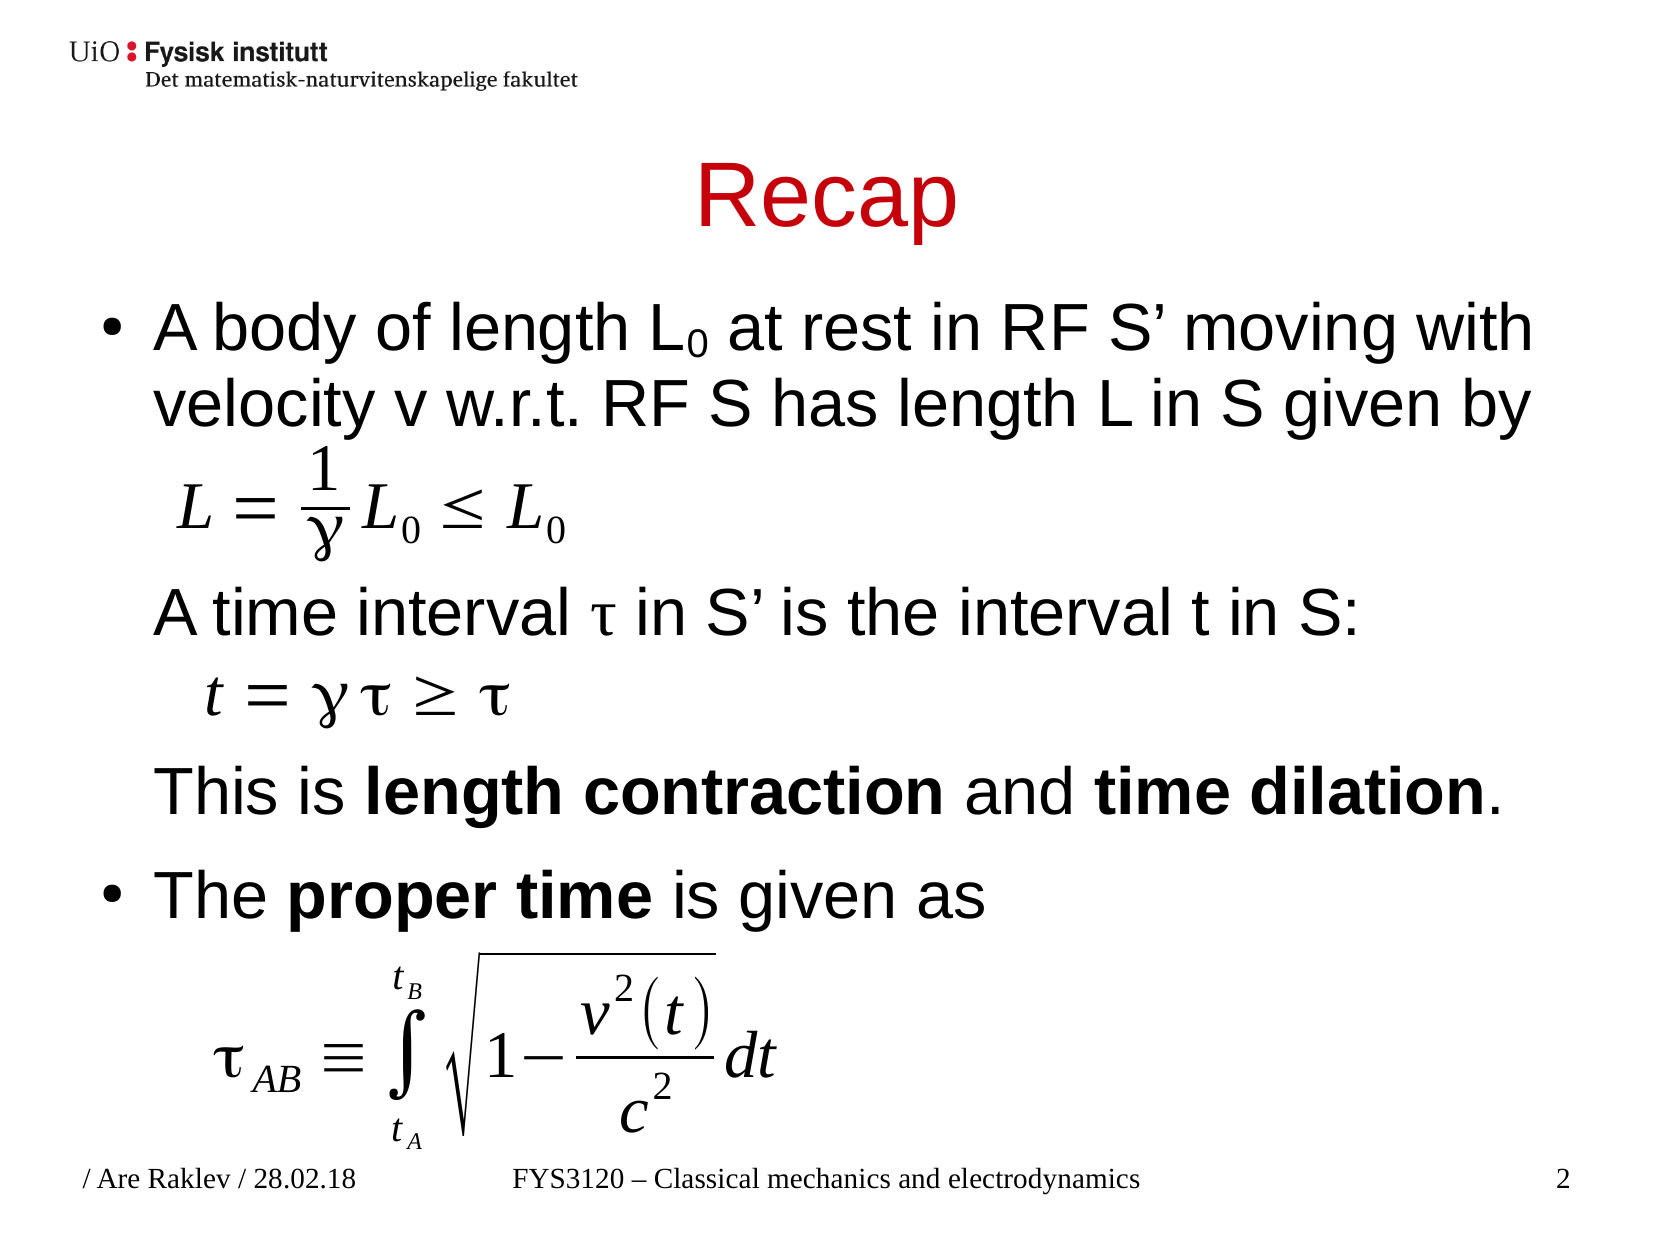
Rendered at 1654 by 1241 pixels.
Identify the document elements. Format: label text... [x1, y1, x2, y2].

list A body of length L0 at rest in RF S’ moving with velocity v w.r.t. RF S has length L in S given by A time interval τ in S’ is the interval t in S: This is length contraction and time dilation. The proper time is given as [82, 290, 1613, 1147]
chart [167, 430, 573, 566]
title Recap [82, 90, 1571, 290]
chart [205, 949, 788, 1156]
picture [68, 37, 581, 93]
chart [198, 655, 520, 732]
